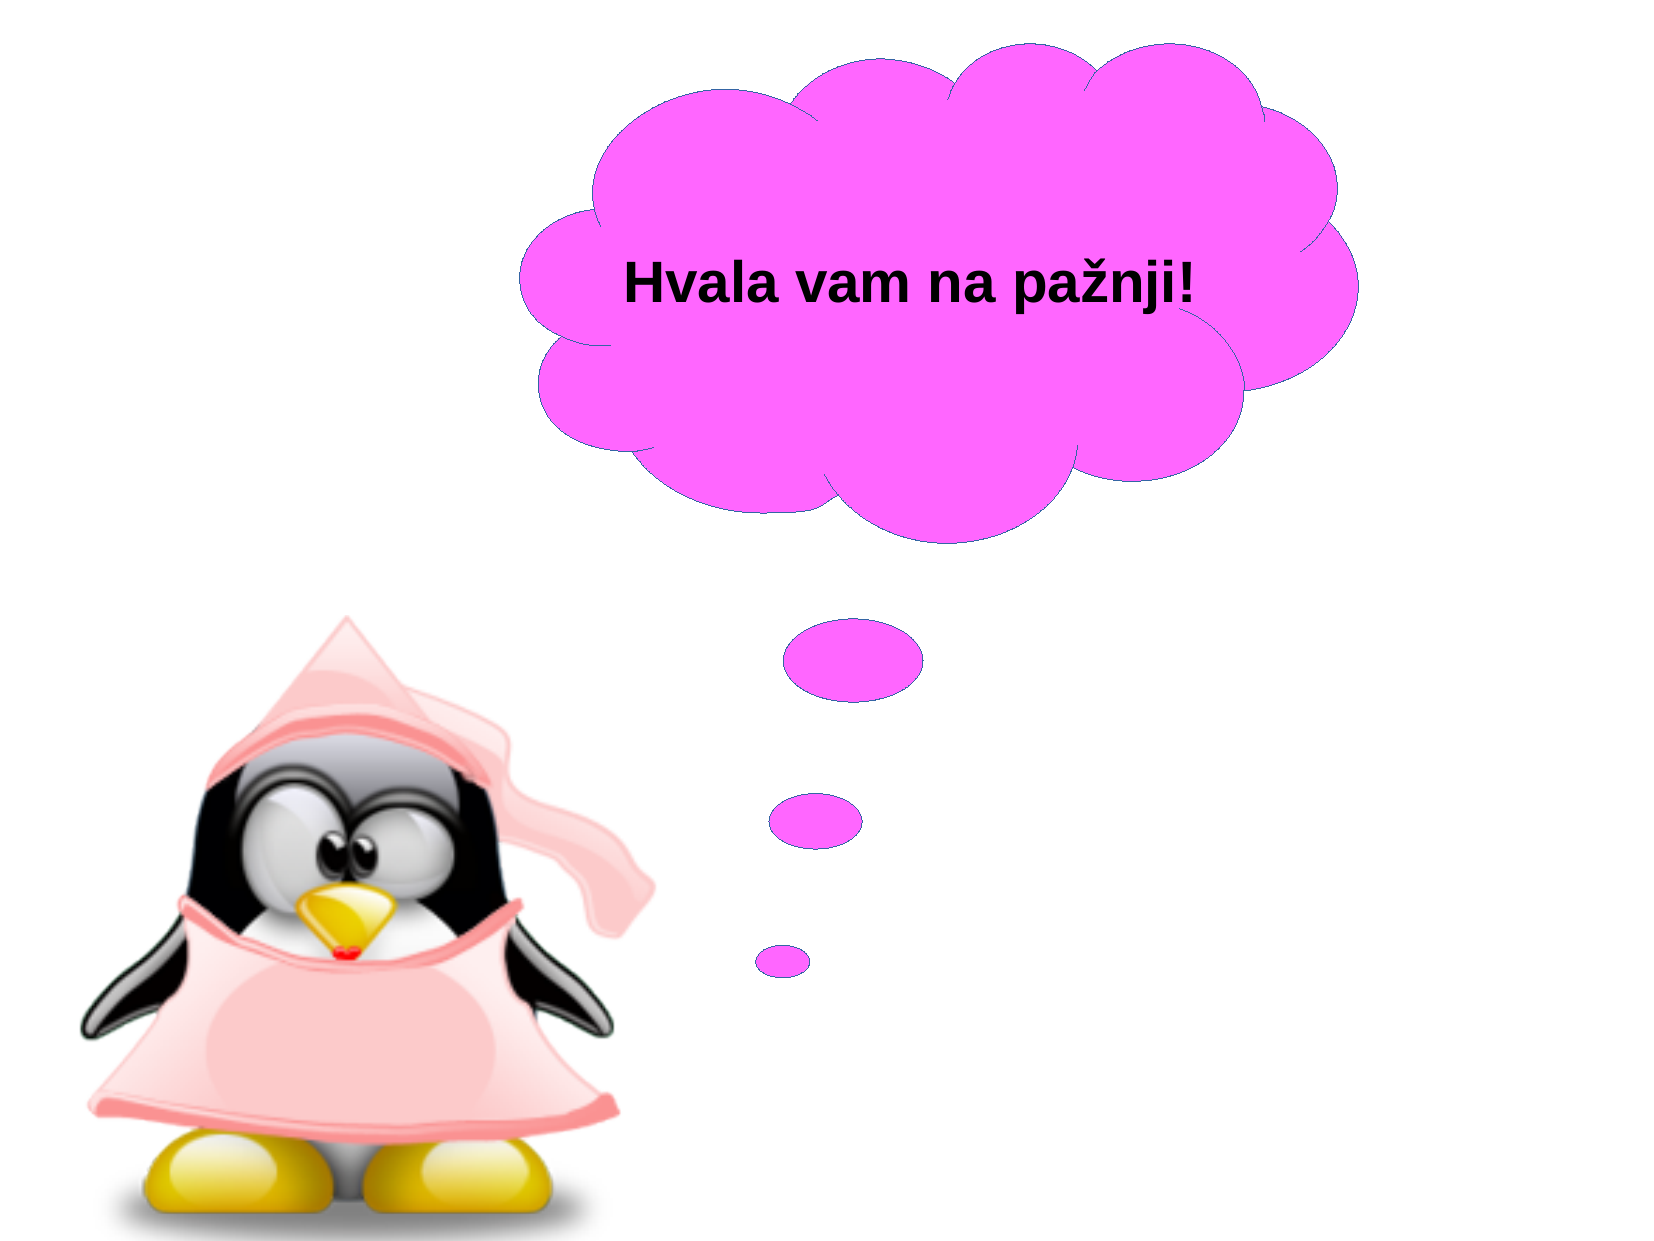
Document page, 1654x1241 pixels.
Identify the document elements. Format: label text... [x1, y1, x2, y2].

text_box Hvala vam na pažnji! [768, 793, 863, 850]
text_box Hvala vam na pažnji! [519, 43, 1359, 544]
picture [0, 615, 708, 1241]
text_box Hvala vam na pažnji! [783, 618, 924, 703]
text_box Hvala vam na pažnji! [755, 945, 810, 978]
